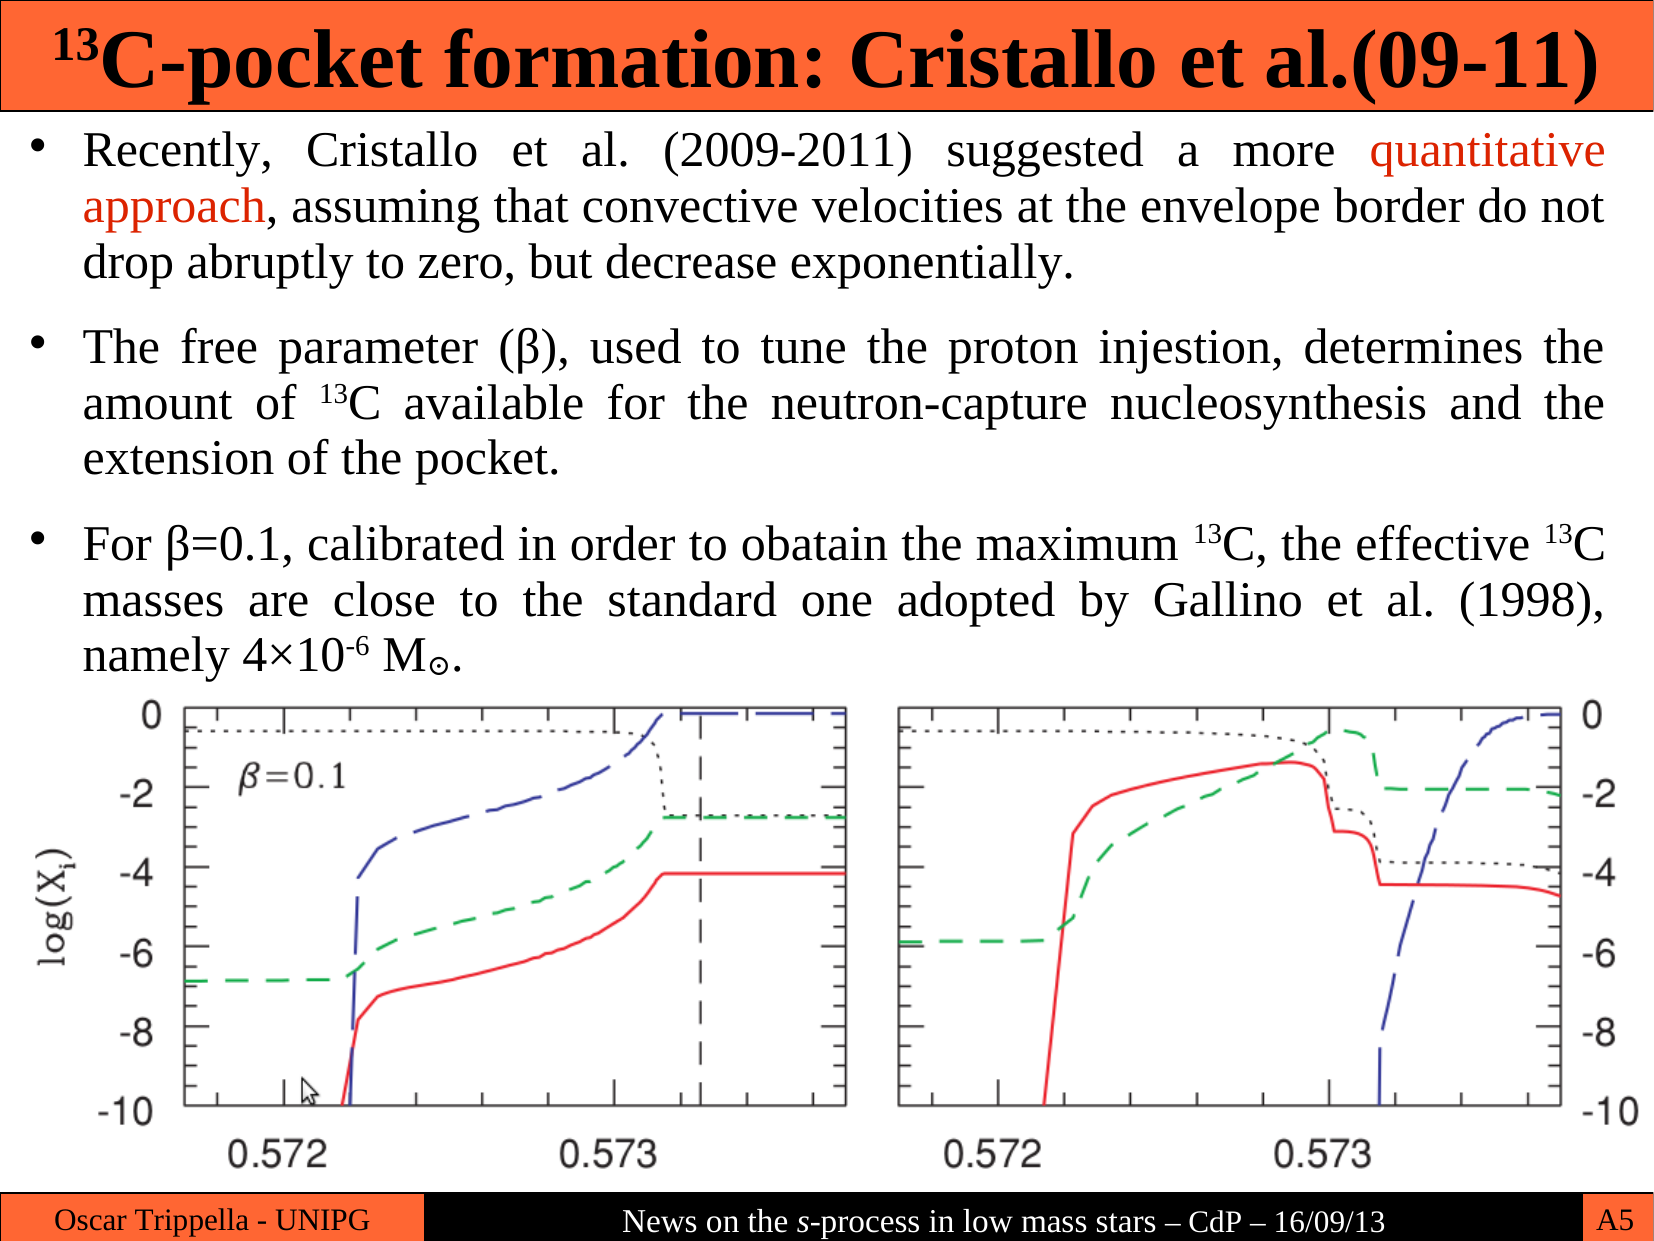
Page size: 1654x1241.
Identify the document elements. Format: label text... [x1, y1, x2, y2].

text_box News on the s-process in low mass stars – CdP – 16/09/13 [425, 1192, 1583, 1241]
list Recently, Cristallo et al. (2009-2011) suggested a more quantitative approach, assuming that convective velocities at the envelope border do not drop abruptly to zero, but decrease exponentially. The free parameter (β), used to tune the proton injestion, determines the amount of 13C available for the neutron-capture nucleosynthesis and the extension of the pocket. For β=0.1, calibrated in order to obatain the maximum 13C, the effective 13C masses are close to the standard one adopted by Gallino et al. (1998), namely 4×10-6 M⊙. [11, 29, 1607, 696]
text_box A5 [1583, 1192, 1654, 1241]
text_box Oscar Trippella - UNIPG [0, 1192, 425, 1241]
picture [2, 696, 1654, 1182]
text_box 13C-pocket formation: Cristallo et al.(09-11) [0, 0, 1654, 112]
